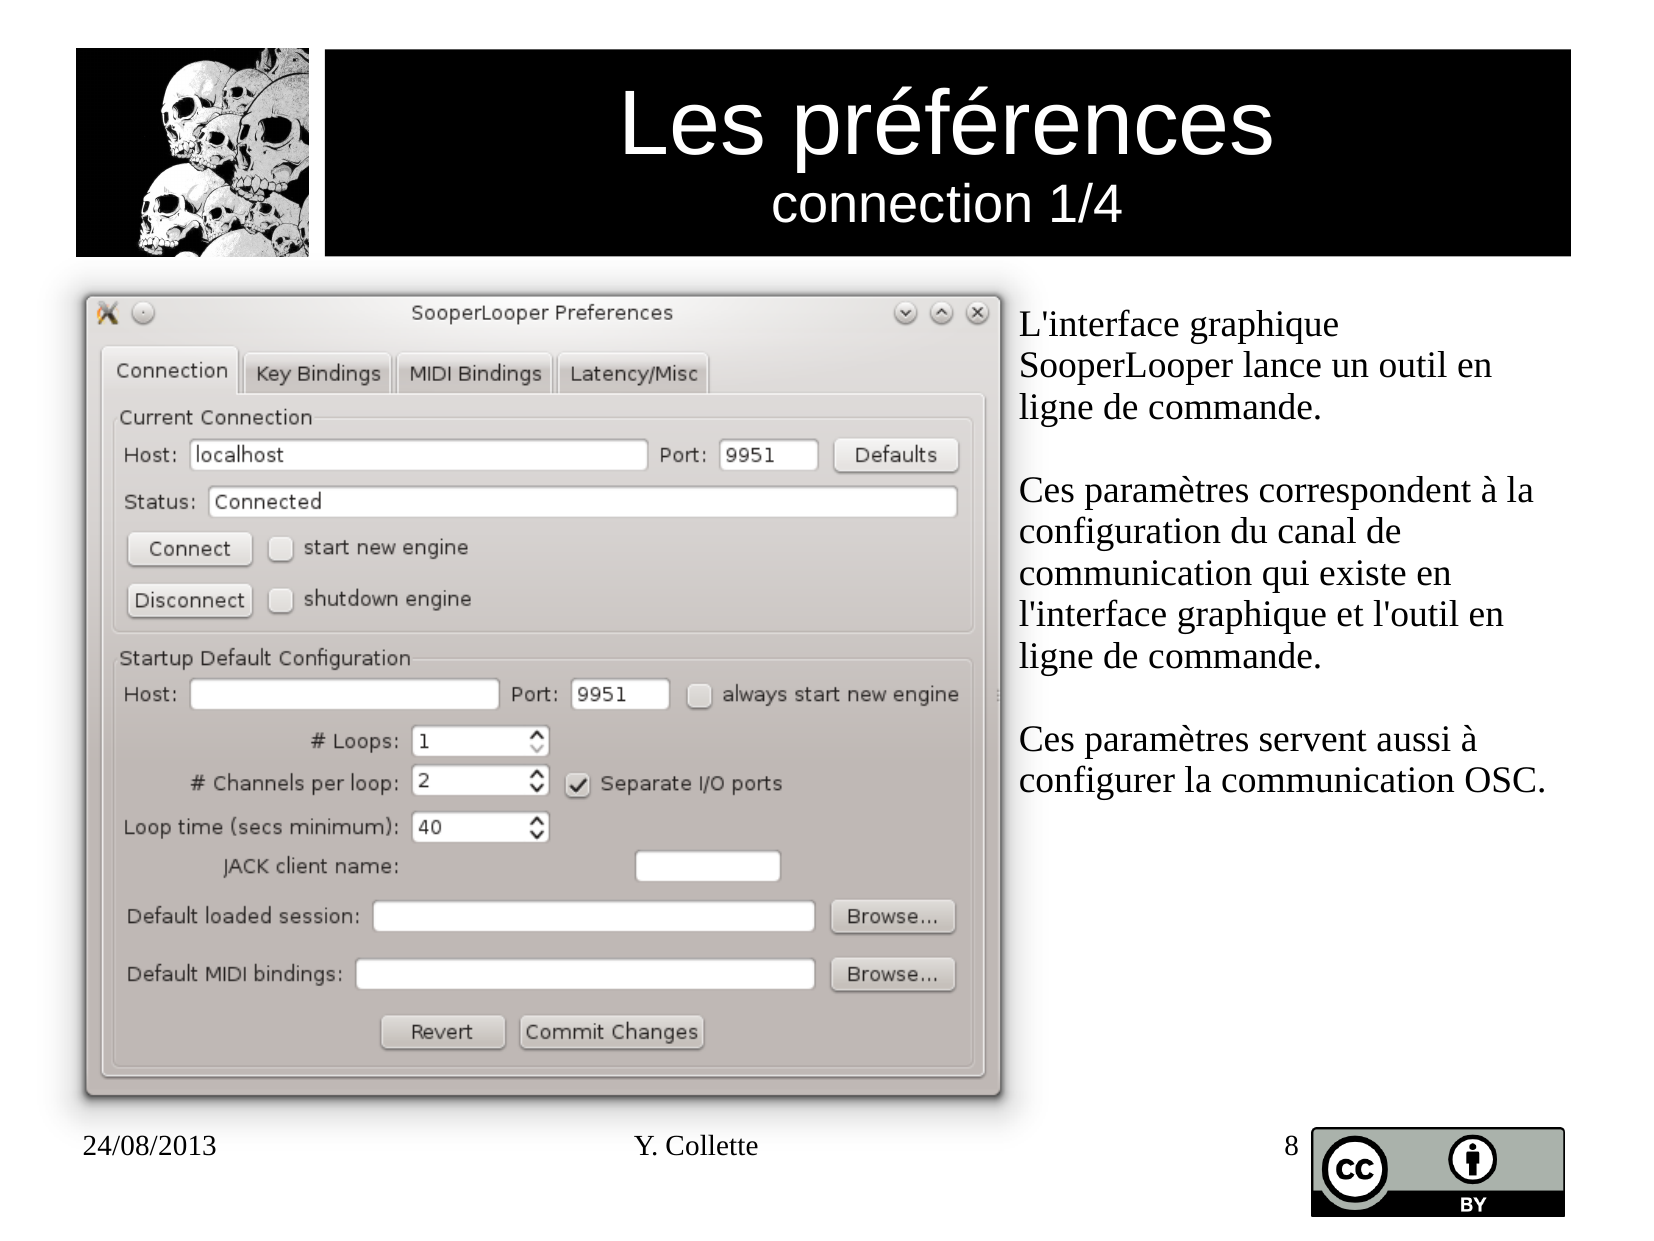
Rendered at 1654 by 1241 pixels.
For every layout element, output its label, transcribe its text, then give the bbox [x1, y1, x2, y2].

picture [24, 48, 1063, 1158]
text_box L'interface graphique SooperLooper lance un outil en ligne de commande. Ces paramètres correspondent à la configuration du canal de communication qui existe en l'interface graphique et l'outil en ligne de commande. Ces paramètres servent aussi à configurer la communication OSC. [1003, 295, 1571, 809]
picture [1311, 1127, 1565, 1217]
title Les préférences connection 1/4 [324, 49, 1571, 257]
